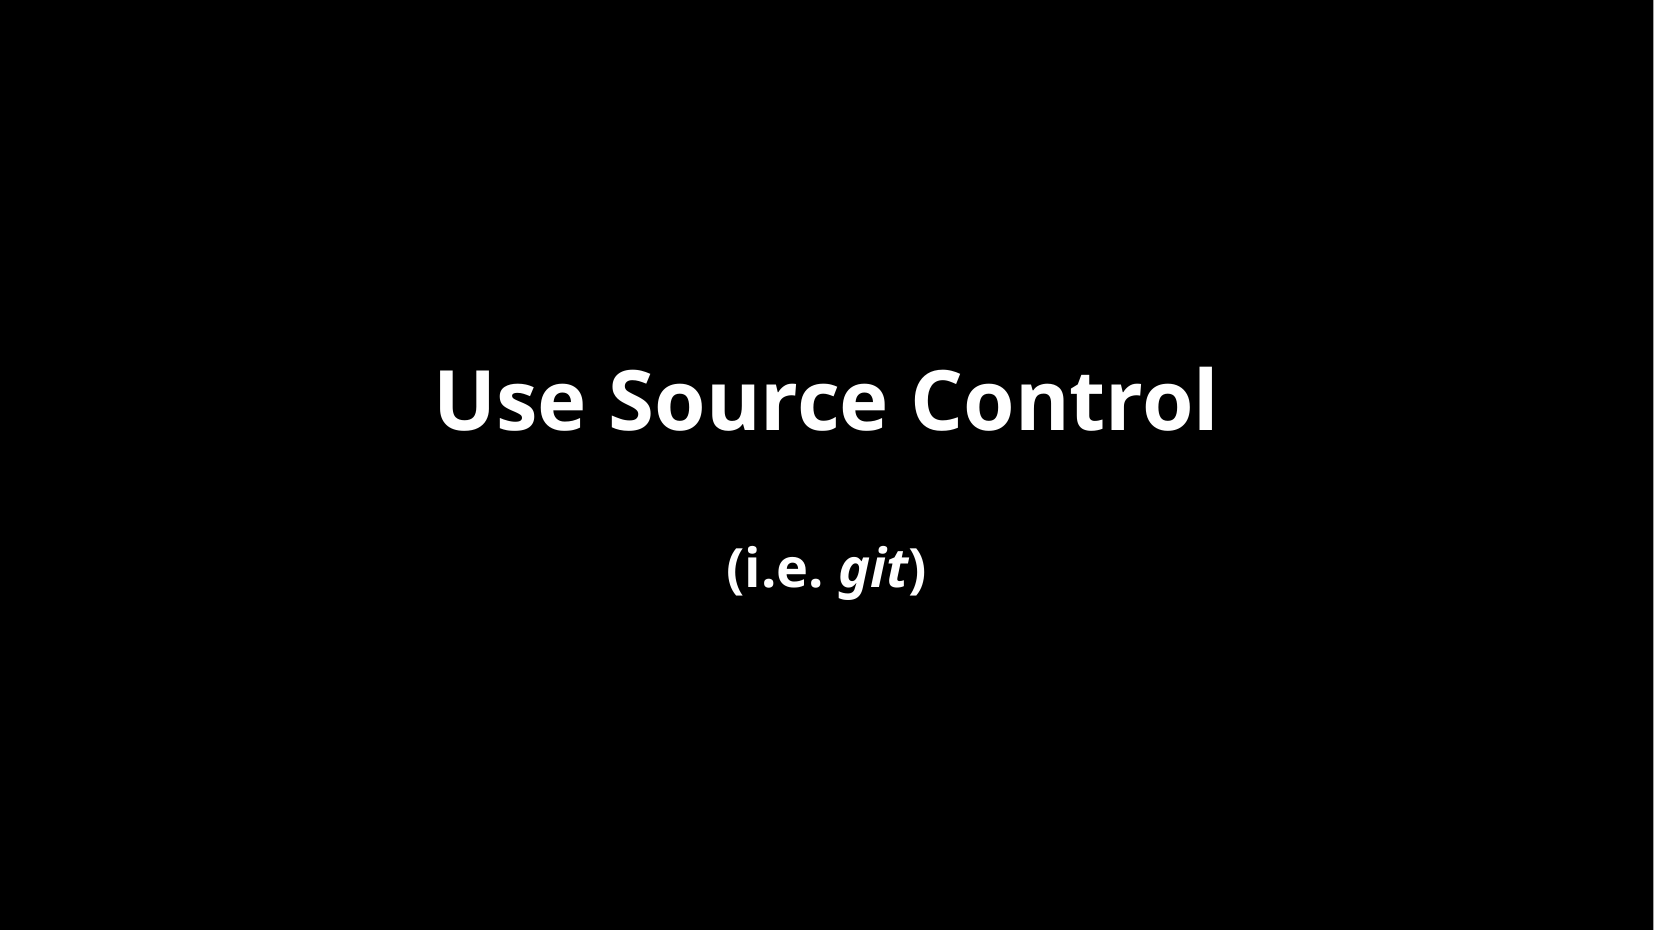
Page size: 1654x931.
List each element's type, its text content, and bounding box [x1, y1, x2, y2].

subtitle Use Source Control (i.e. git) [82, 82, 1571, 863]
